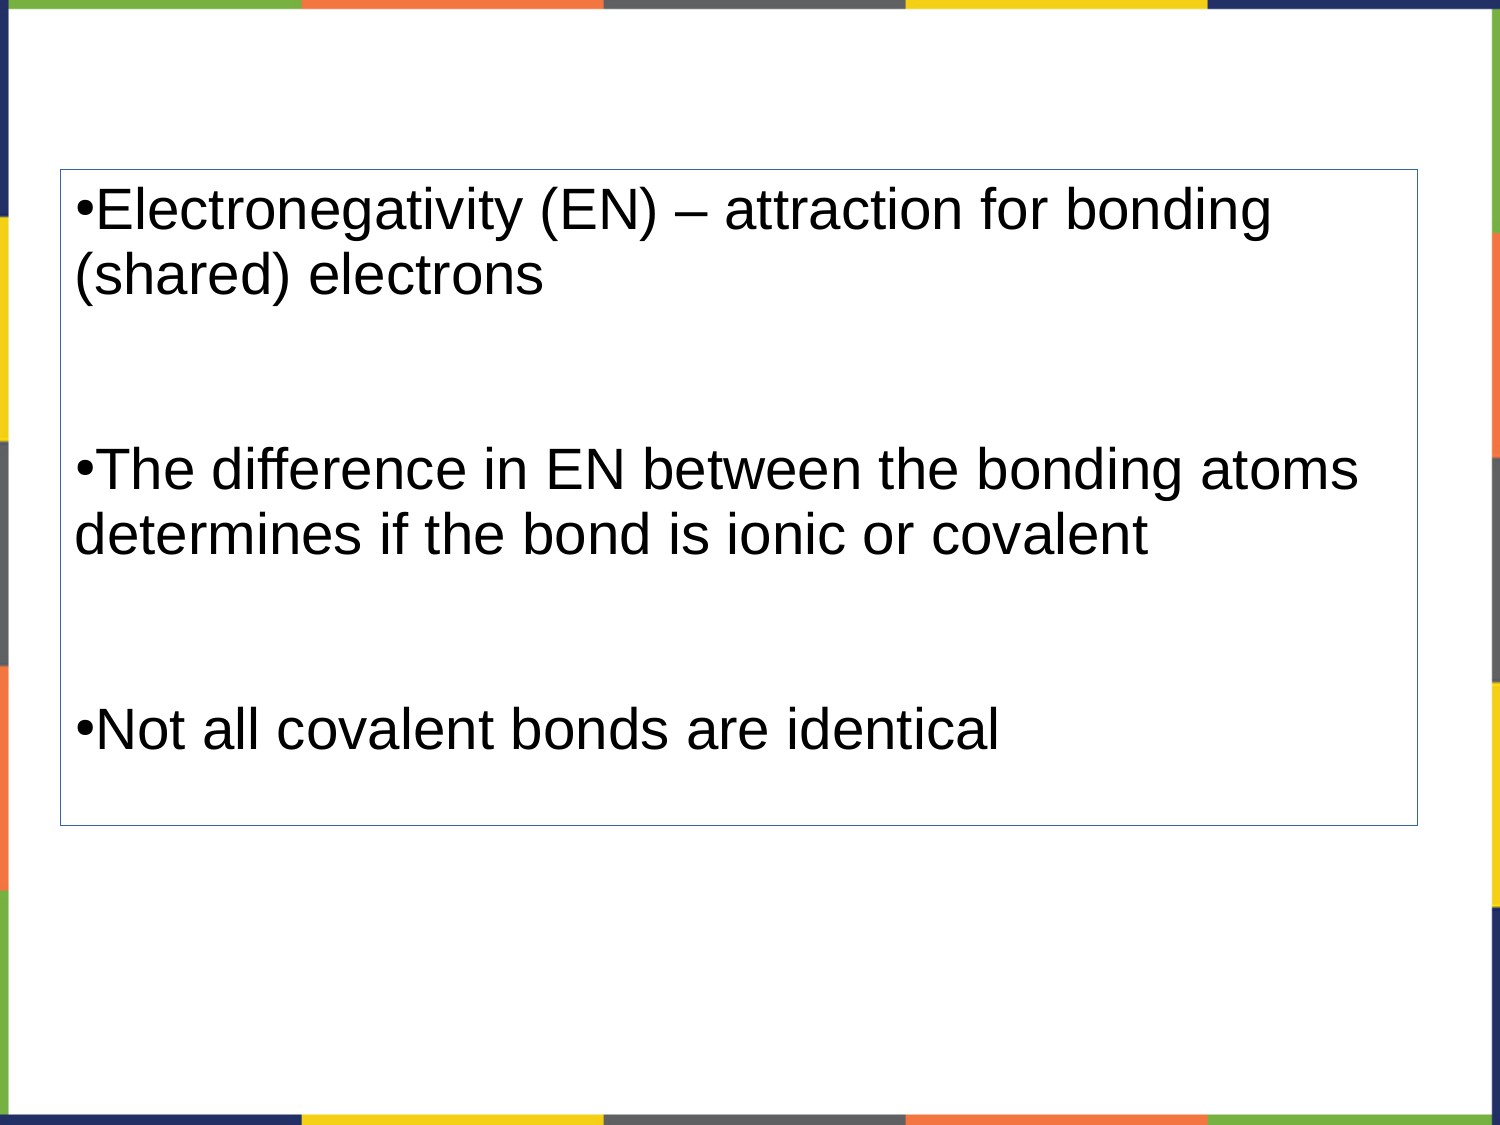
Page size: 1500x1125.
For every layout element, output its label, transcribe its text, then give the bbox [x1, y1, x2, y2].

text_box Electronegativity (EN) – attraction for bonding (shared) electrons The difference in EN between the bonding atoms determines if the bond is ionic or covalent Not all covalent bonds are identical [60, 169, 1418, 806]
picture [0, 0, 1500, 1125]
